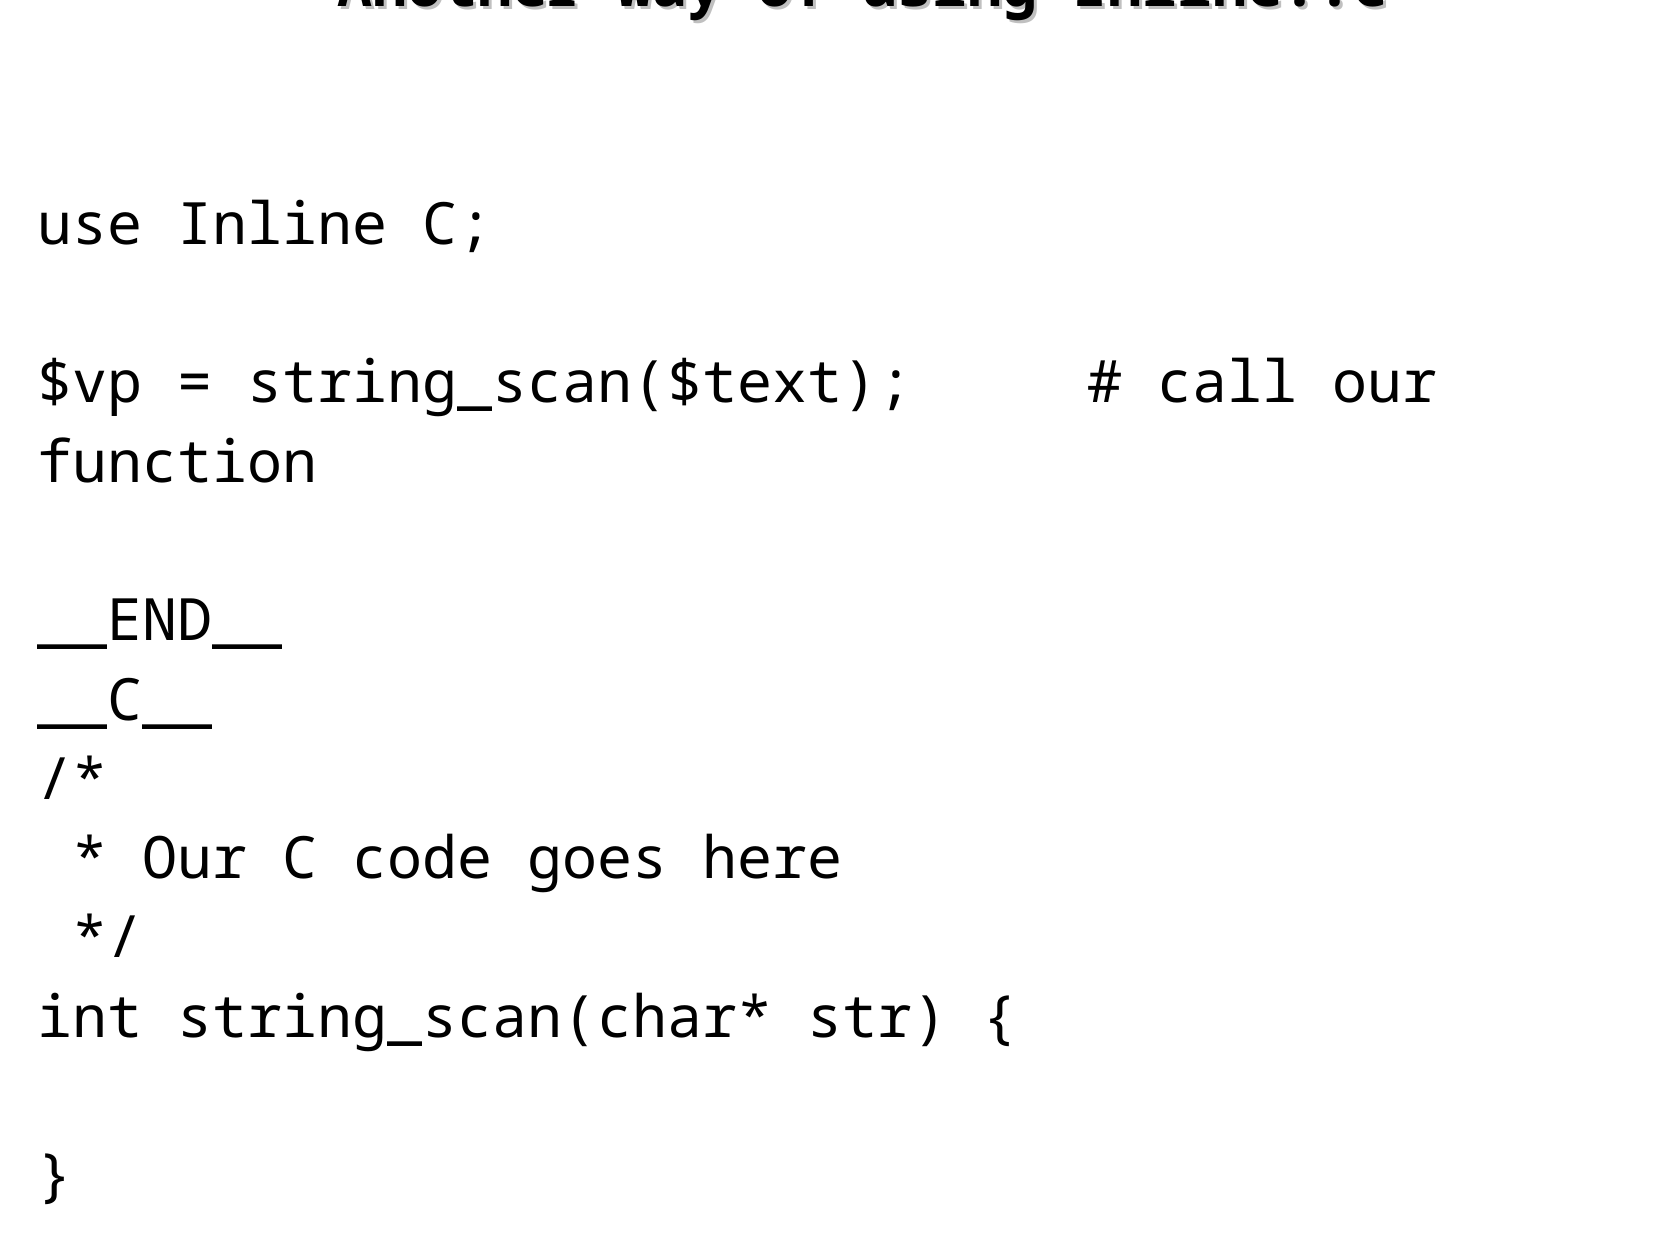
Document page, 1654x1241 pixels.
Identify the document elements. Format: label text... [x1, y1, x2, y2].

subtitle Another way of using Inline::C use Inline C; $vp = string_scan($text); # call our function __END__ __C__ /* * Our C code goes here */ int string_scan(char* str) { } [37, 0, 1651, 1157]
